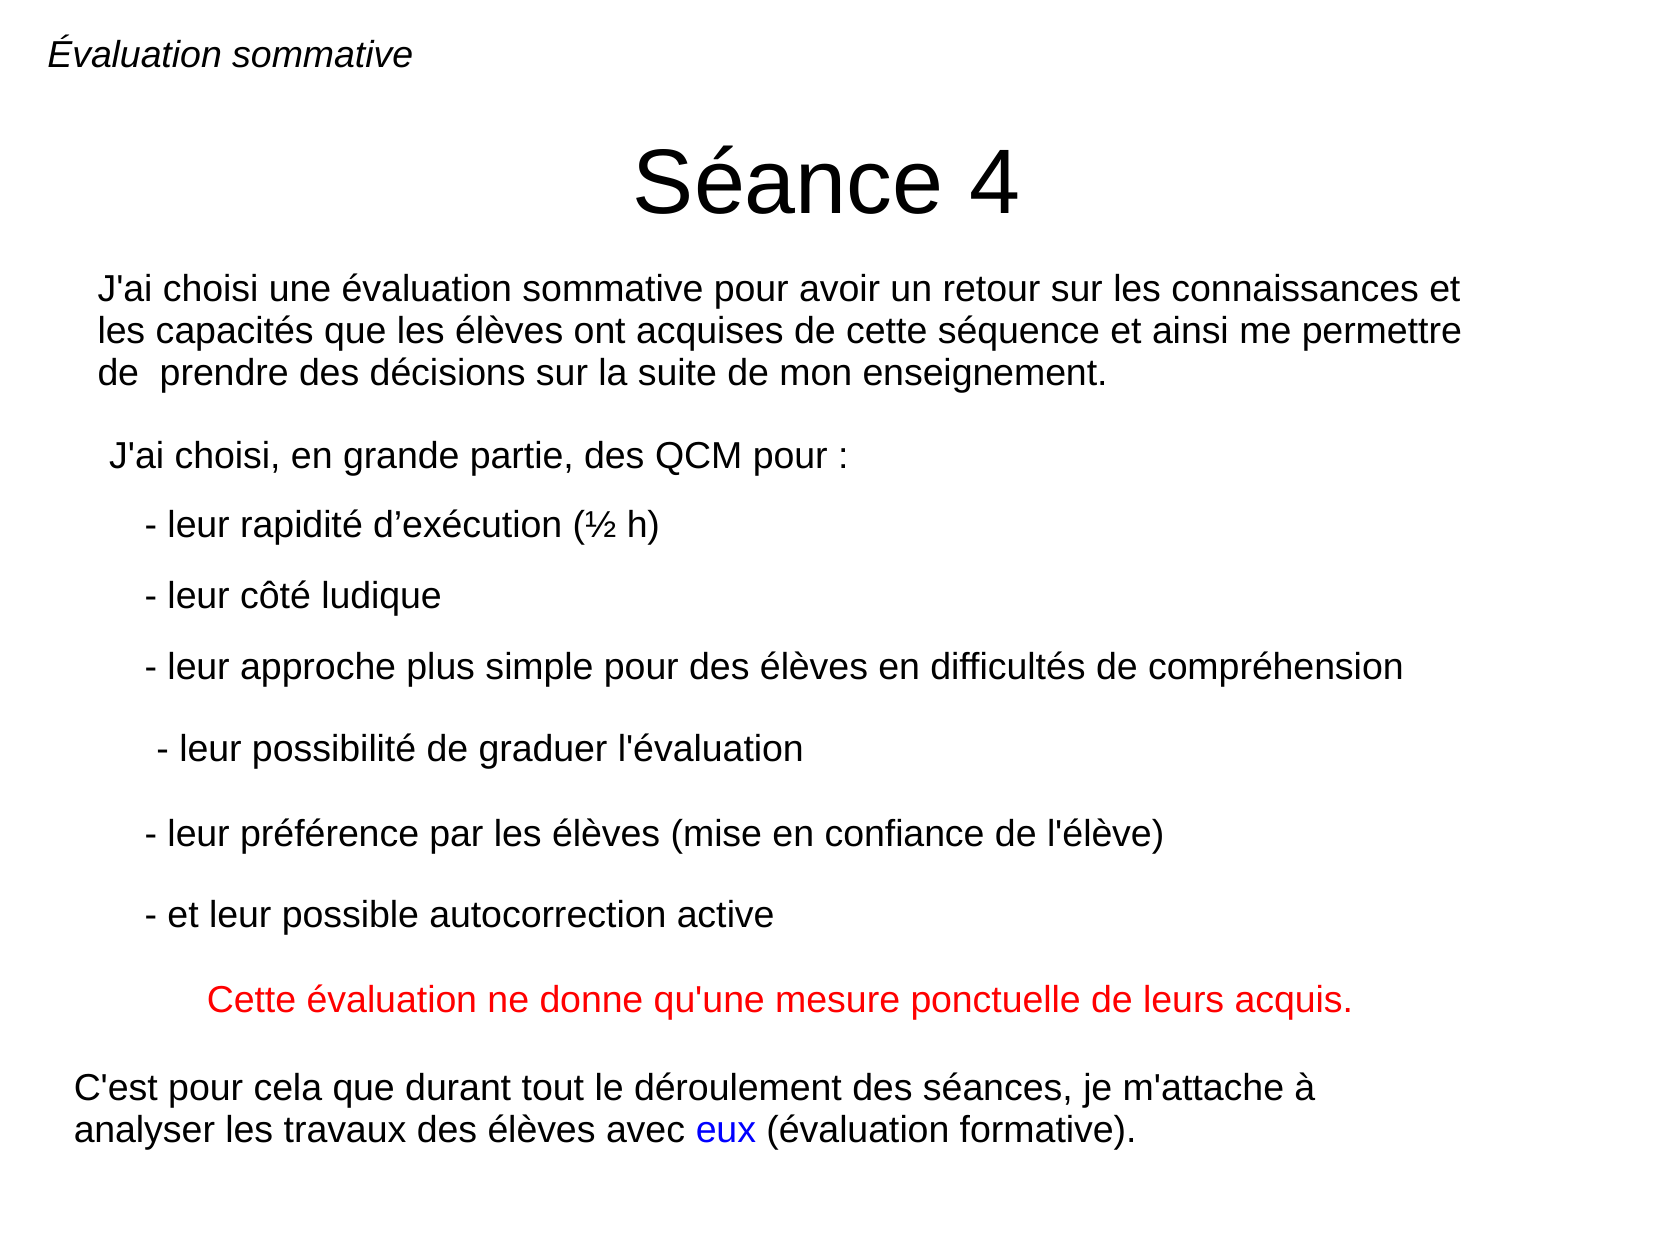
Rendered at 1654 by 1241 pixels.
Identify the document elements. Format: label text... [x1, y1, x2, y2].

title Séance 4 [602, 129, 1052, 235]
text_box - et leur possible autocorrection active [129, 885, 815, 943]
text_box J'ai choisi une évaluation sommative pour avoir un retour sur les connaissances et les capacités que les élèves ont acquises de cette séquence et ainsi me permettre de prendre des décisions sur la suite de mon enseignement. [82, 259, 1524, 401]
text_box Évaluation sommative [11, 25, 449, 83]
text_box C'est pour cela que durant tout le déroulement des séances, je m'attache à analyser les travaux des élèves avec eux (évaluation formative). [59, 1058, 1430, 1158]
text_box - leur côté ludique [129, 566, 473, 624]
text_box - leur préférence par les élèves (mise en confiance de l'élève) [129, 805, 1300, 863]
text_box - leur possibilité de graduer l'évaluation [141, 720, 827, 778]
text_box J'ai choisi, en grande partie, des QCM pour : [94, 427, 1512, 485]
text_box Cette évaluation ne donne qu'une mesure ponctuelle de leurs acquis. [177, 970, 1394, 1028]
text_box - leur rapidité d’exécution (½ h) [129, 496, 745, 553]
text_box - leur approche plus simple pour des élèves en difficultés de compréhension [129, 637, 1571, 695]
